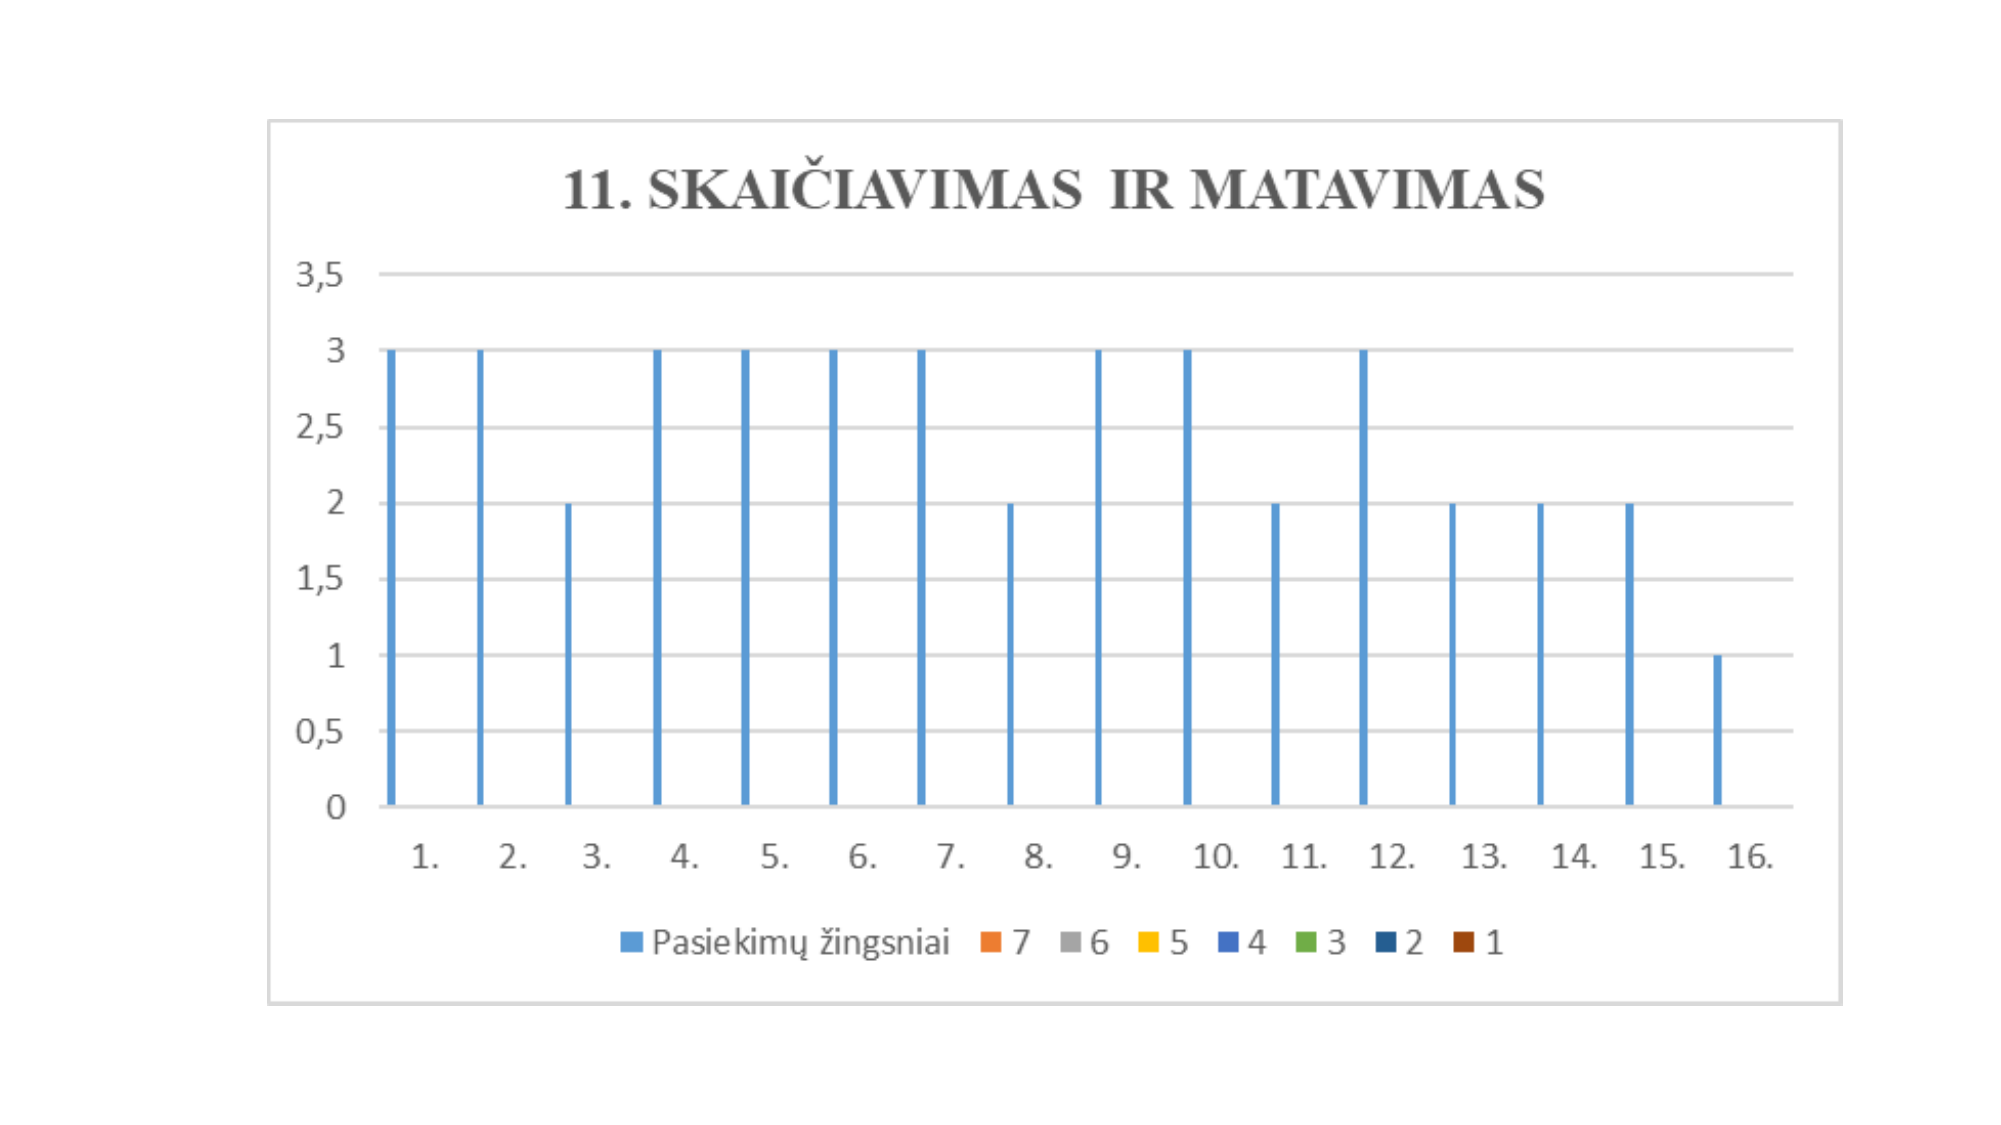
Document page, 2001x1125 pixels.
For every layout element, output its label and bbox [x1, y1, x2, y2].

picture [267, 119, 1843, 1006]
